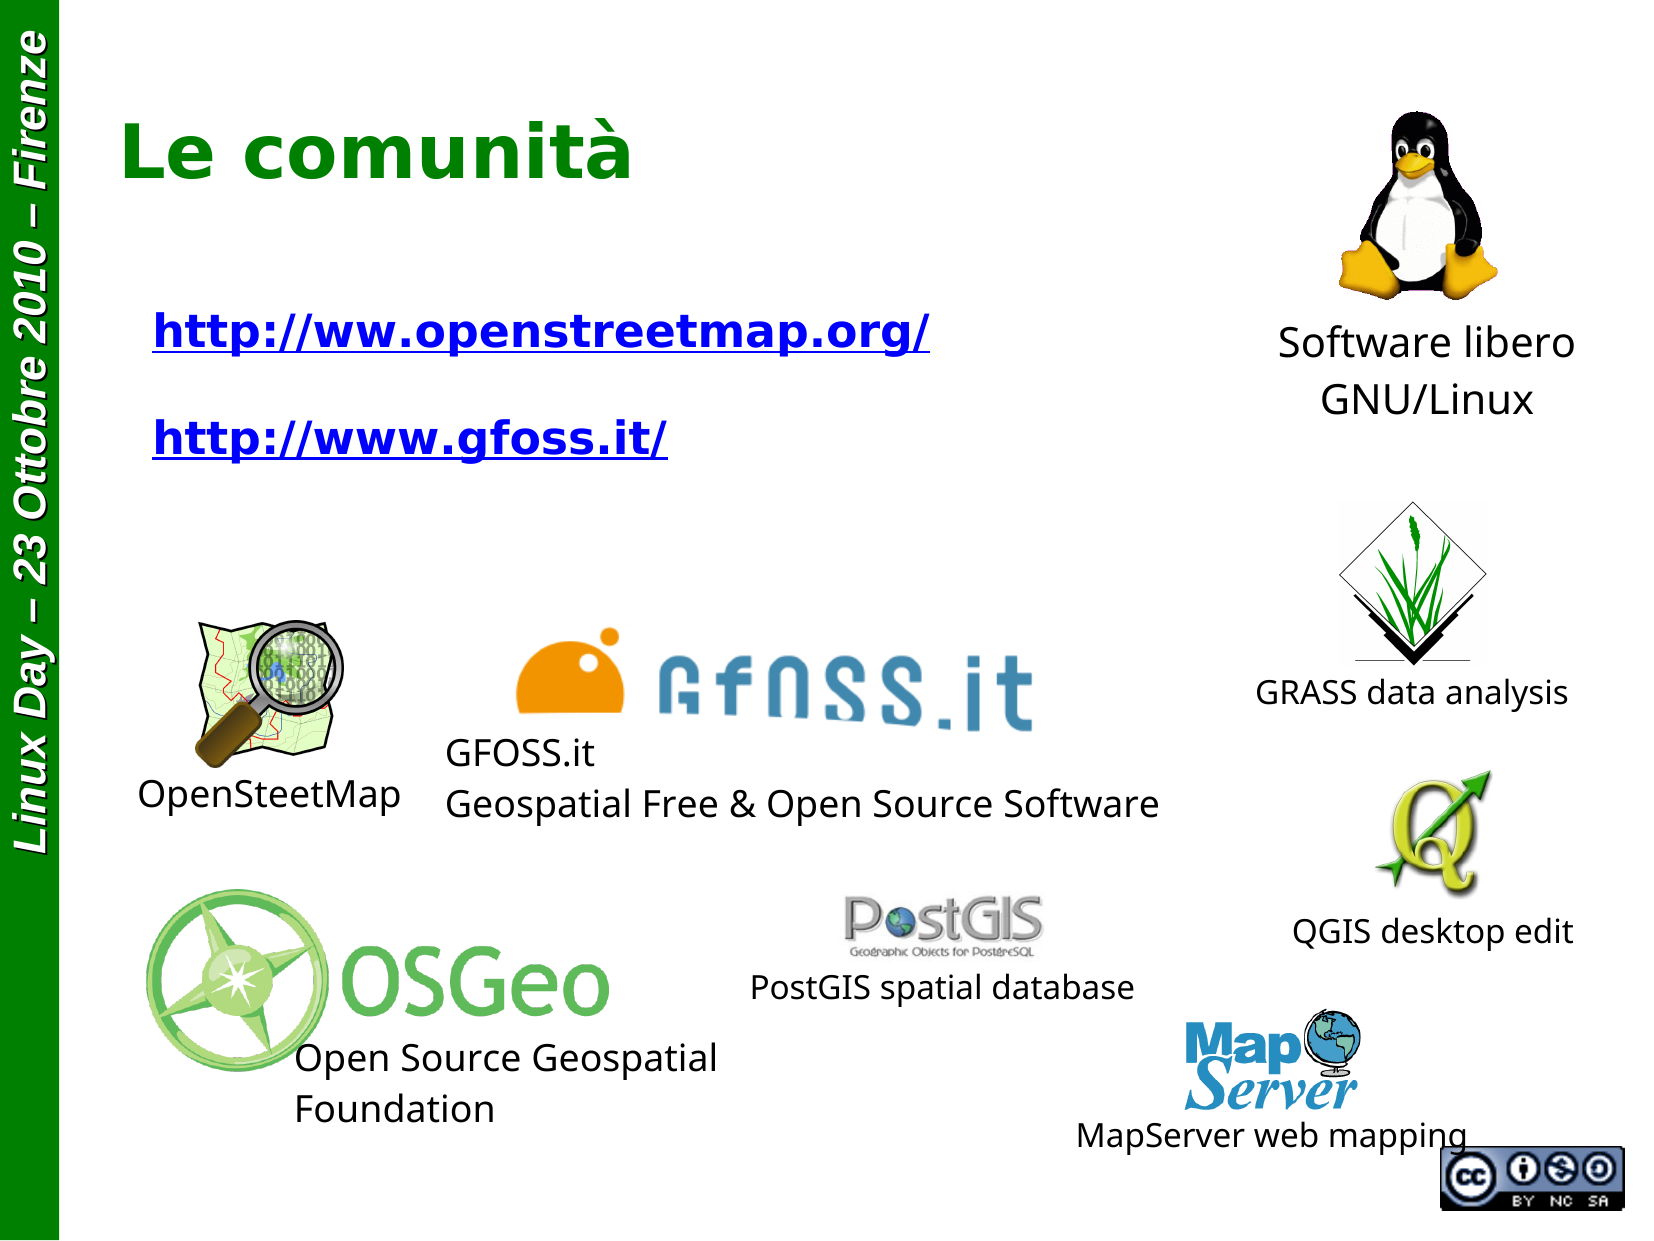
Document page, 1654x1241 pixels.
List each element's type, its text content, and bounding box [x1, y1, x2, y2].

list Software libero GNU/Linux [1268, 312, 1586, 410]
picture [1338, 501, 1487, 666]
list Open Source Geospatial Foundation [293, 1031, 748, 1119]
picture [88, 854, 680, 1118]
list PostGIS spatial database [736, 963, 1150, 1003]
picture [1323, 88, 1531, 312]
picture [1183, 1005, 1361, 1111]
picture [1373, 767, 1493, 901]
list MapServer web mapping [1064, 1111, 1480, 1151]
list GRASS data analysis [1240, 668, 1585, 708]
list QGIS desktop edit [1283, 907, 1583, 947]
text_box http://ww.openstreetmap.org/ http://www.gfoss.it/ [137, 297, 945, 473]
list GFOSS.it Geospatial Free & Open Source Software [444, 726, 1214, 857]
picture [509, 620, 1042, 726]
picture [839, 891, 1046, 962]
picture [1440, 1146, 1625, 1211]
picture [195, 620, 344, 767]
list OpenSteetMap [130, 767, 409, 812]
title Le comunità [118, 56, 1365, 249]
